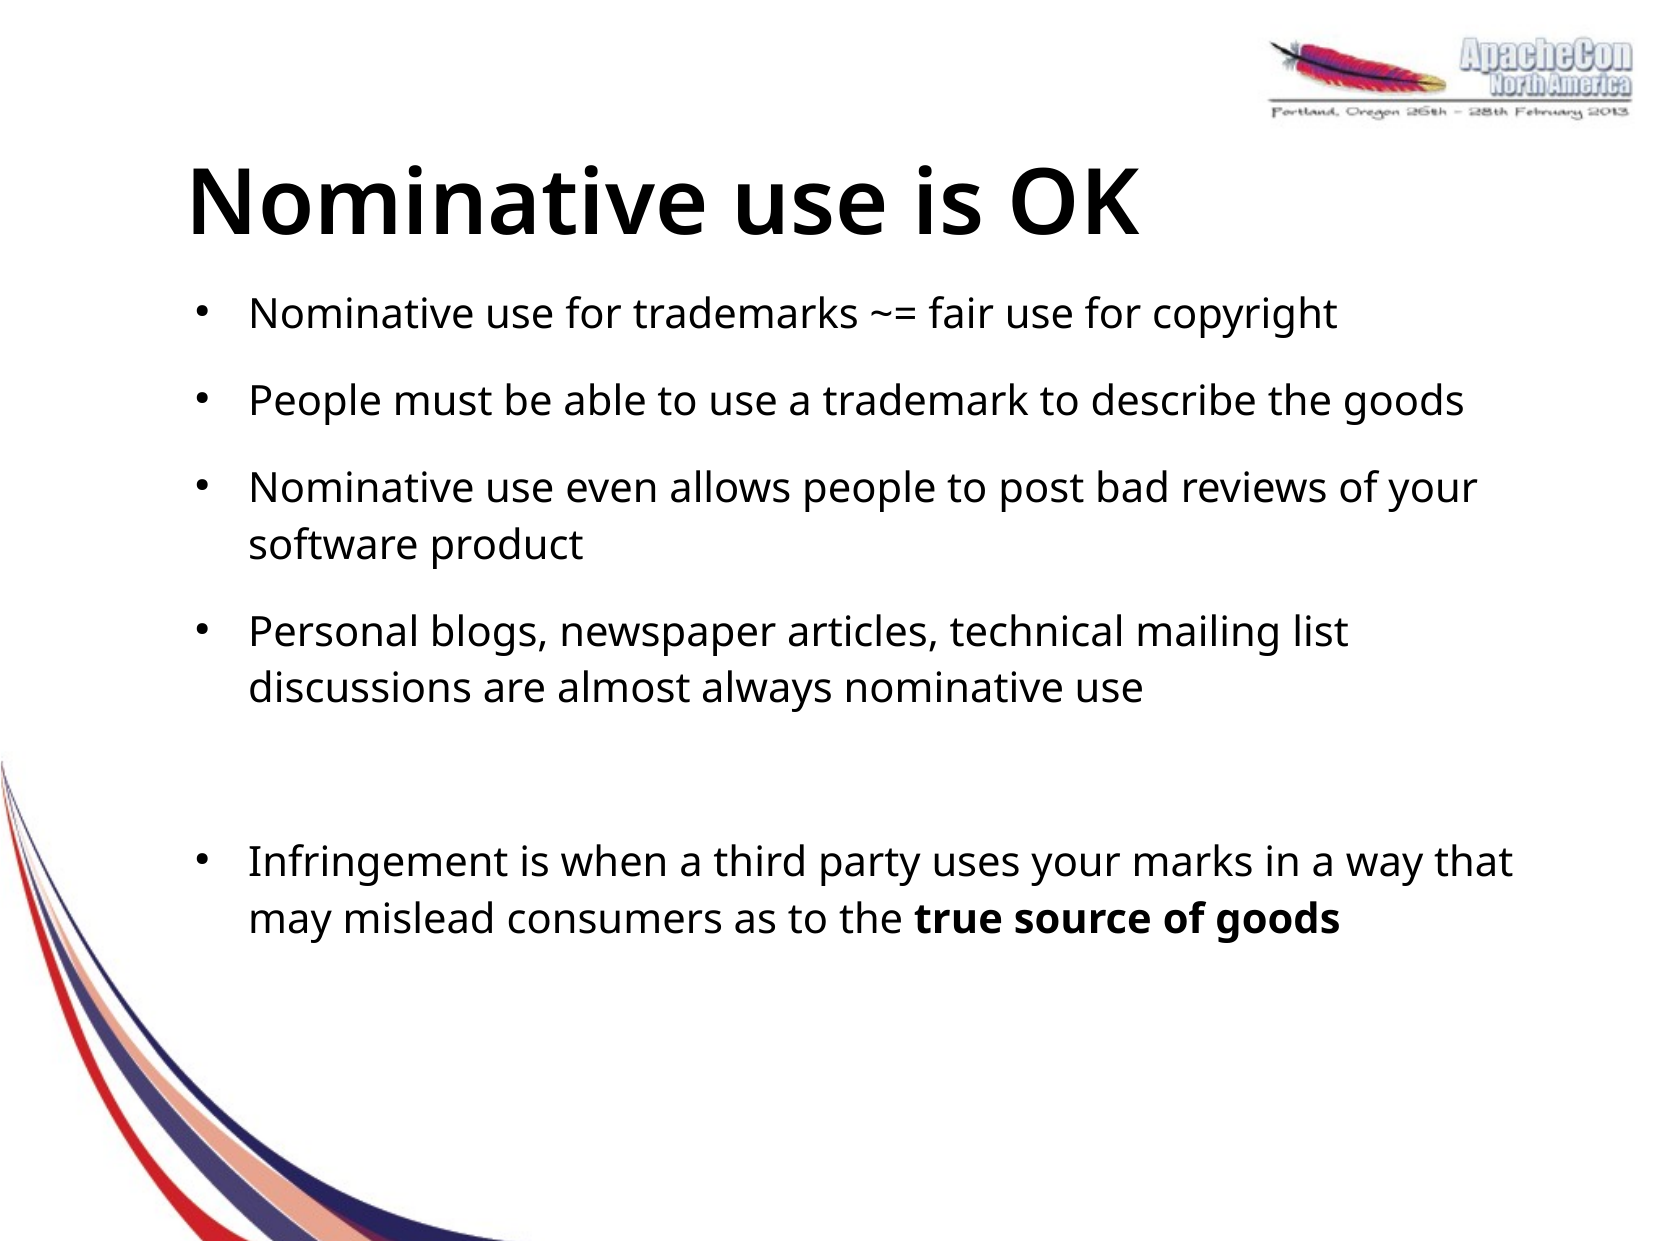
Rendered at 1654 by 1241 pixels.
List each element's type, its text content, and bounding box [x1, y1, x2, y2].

title Nominative use is OK [177, 134, 1536, 262]
list Nominative use for trademarks ~= fair use for copyright People must be able to use a trademark to describe the goods Nominative use even allows people to post bad reviews of your software product Personal blogs, newspaper articles, technical mailing list discussions are almost always nominative use Infringement is when a third party uses your marks in a way that may mislead consumers as to the true source of goods [177, 283, 1536, 1004]
picture [0, 0, 1654, 1241]
